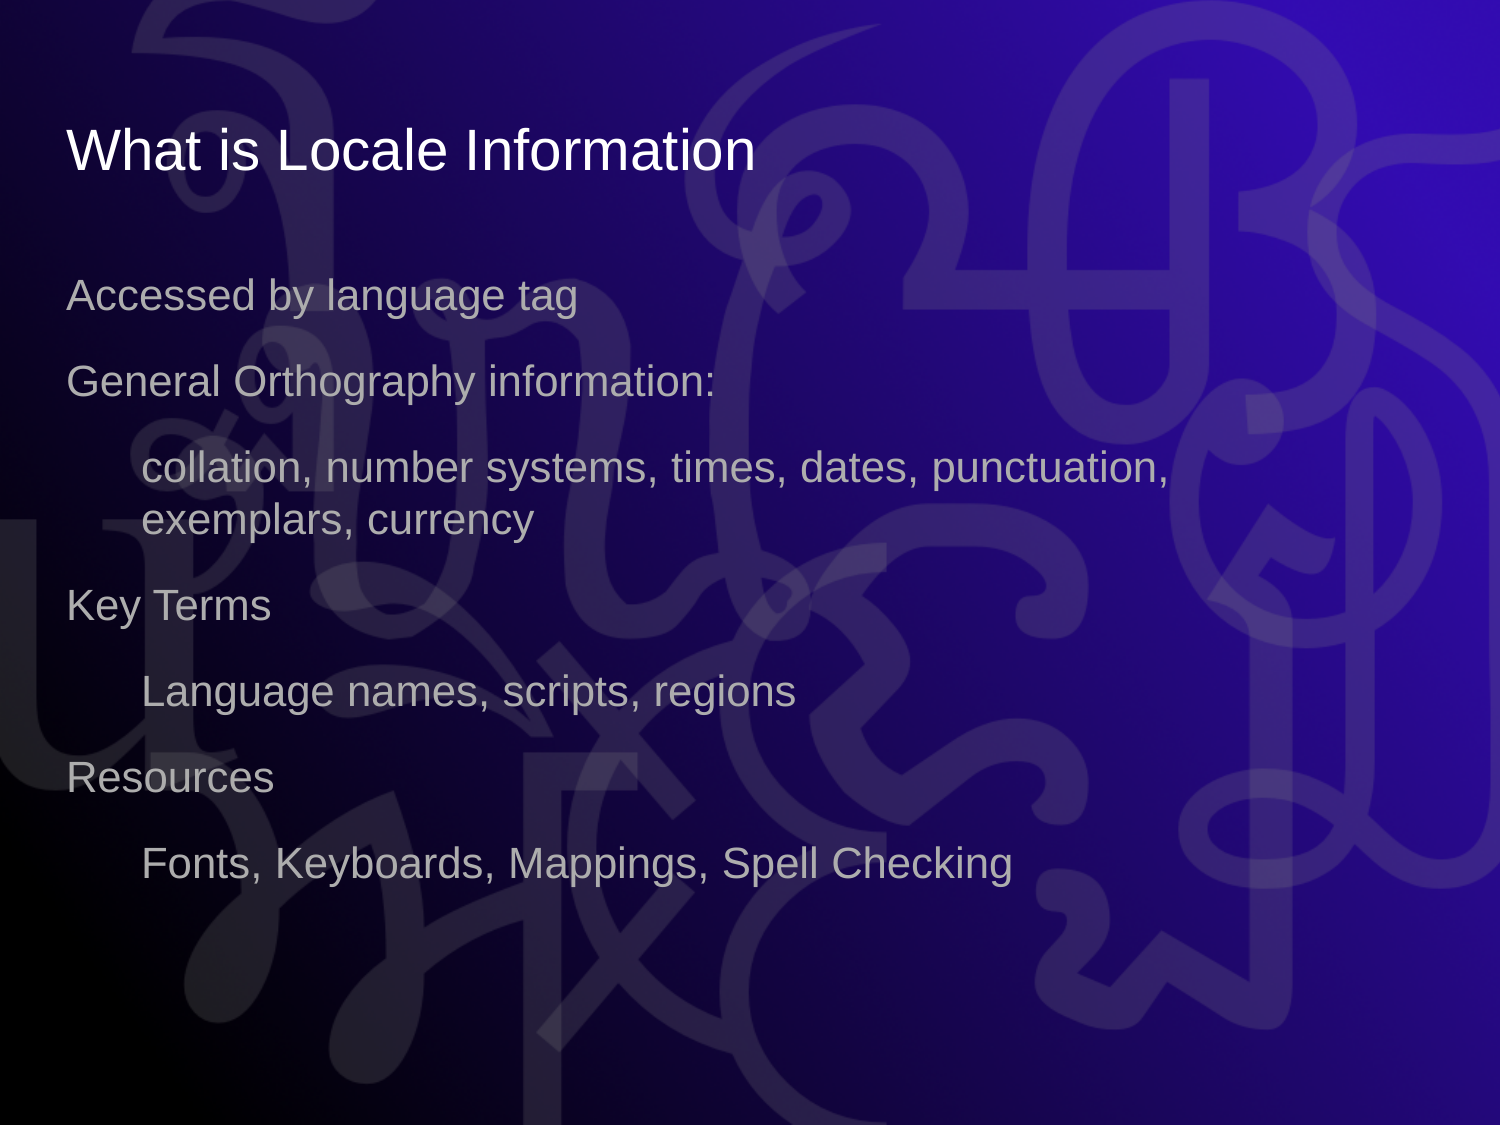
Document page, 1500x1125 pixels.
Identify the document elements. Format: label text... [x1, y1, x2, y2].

title What is Locale Information [51, 97, 1449, 223]
picture [0, 0, 1500, 1125]
list Accessed by language tag General Orthography information: collation, number systems, times, dates, punctuation, exemplars, currency Key Terms Language names, scripts, regions Resources Fonts, Keyboards, Mappings, Spell Checking [51, 252, 1449, 1000]
